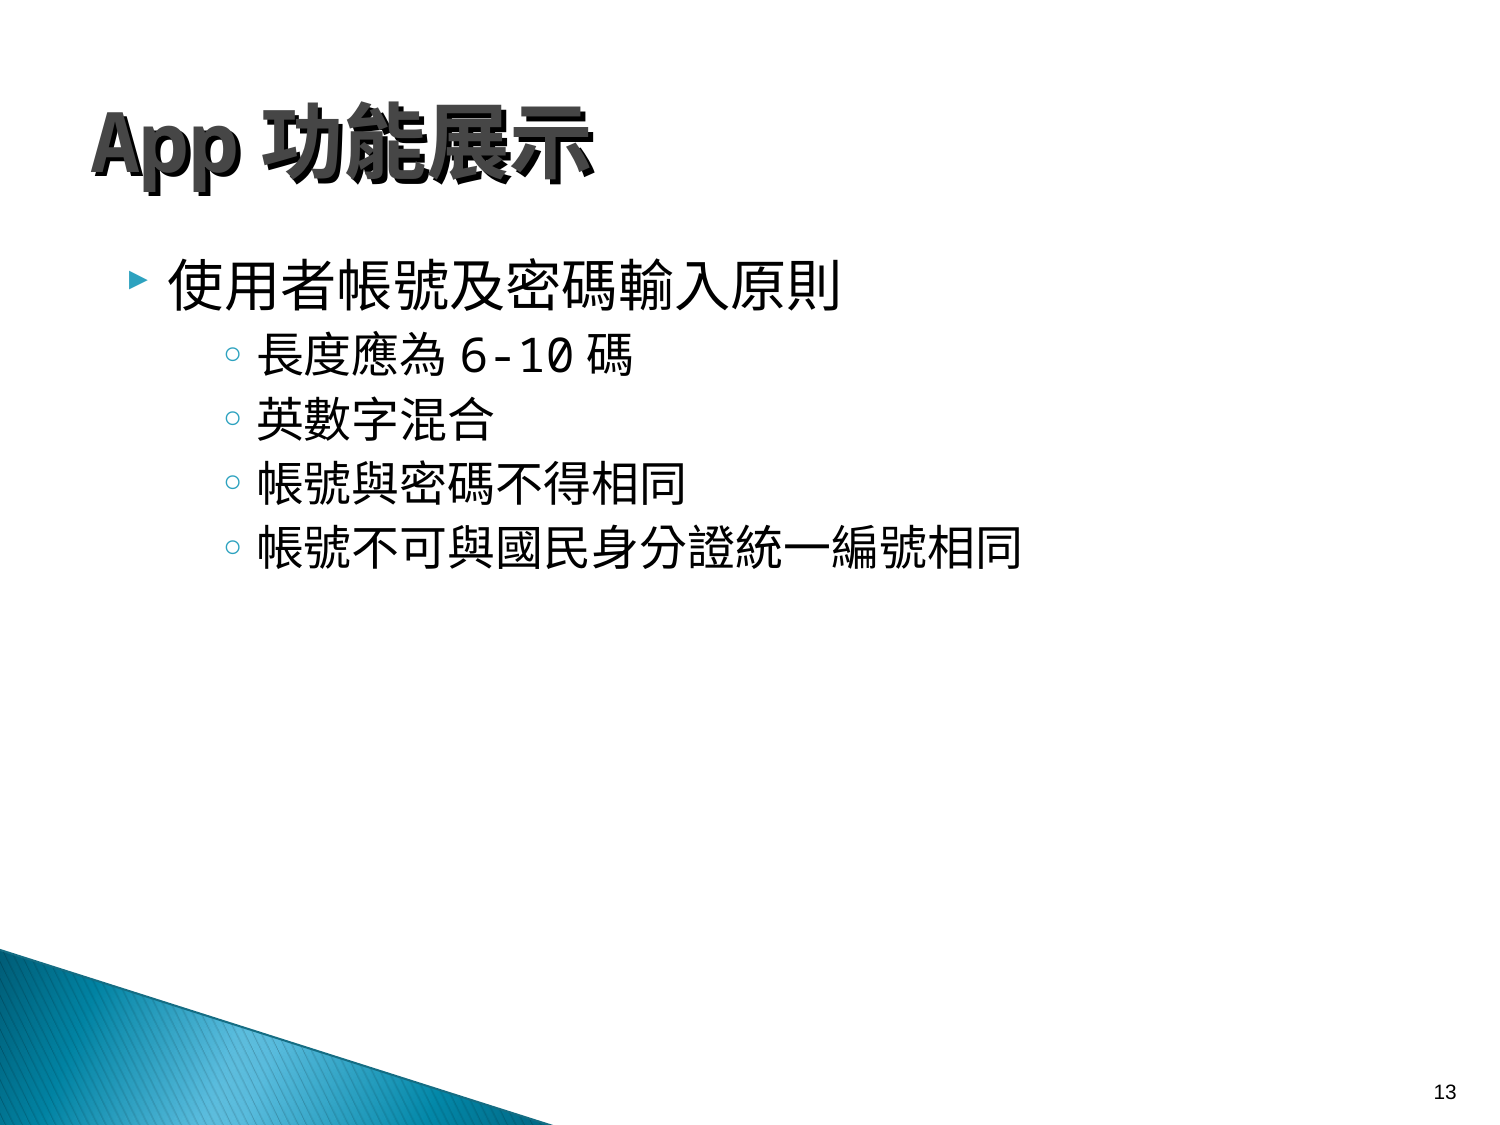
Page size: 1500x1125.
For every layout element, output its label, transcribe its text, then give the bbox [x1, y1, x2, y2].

title App功能展示 [75, 45, 1426, 233]
list 使用者帳號及密碼輸入原則 長度應為6-10碼 英數字混合 帳號與密碼不得相同 帳號不可與國民身分證統一編號相同 [75, 242, 1426, 986]
text_box [1418, 1051, 1479, 1112]
